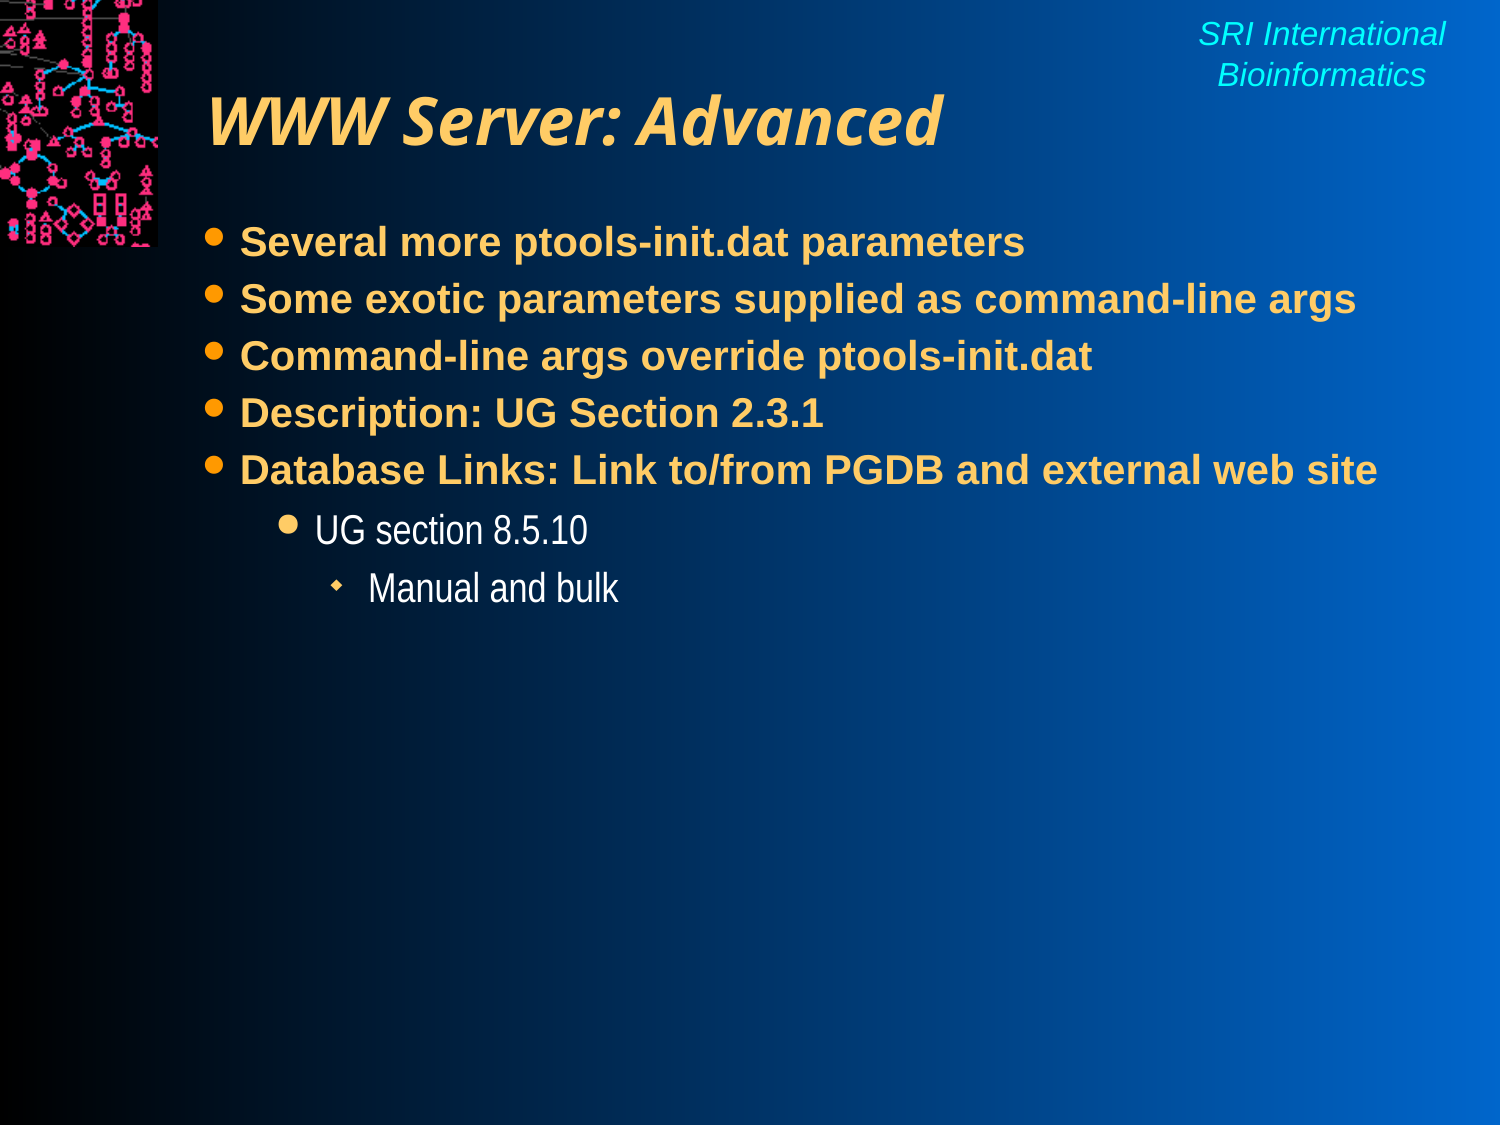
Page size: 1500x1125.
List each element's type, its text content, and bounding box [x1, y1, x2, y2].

list Several more ptools-init.dat parameters Some exotic parameters supplied as command-line args Command-line args override ptools-init.dat Description: UG Section 2.3.1 Database Links: Link to/from PGDB and external web site UG section 8.5.10 Manual and bulk [187, 212, 1463, 1043]
picture [0, 0, 158, 247]
title WWW Server: Advanced [191, 29, 1462, 212]
